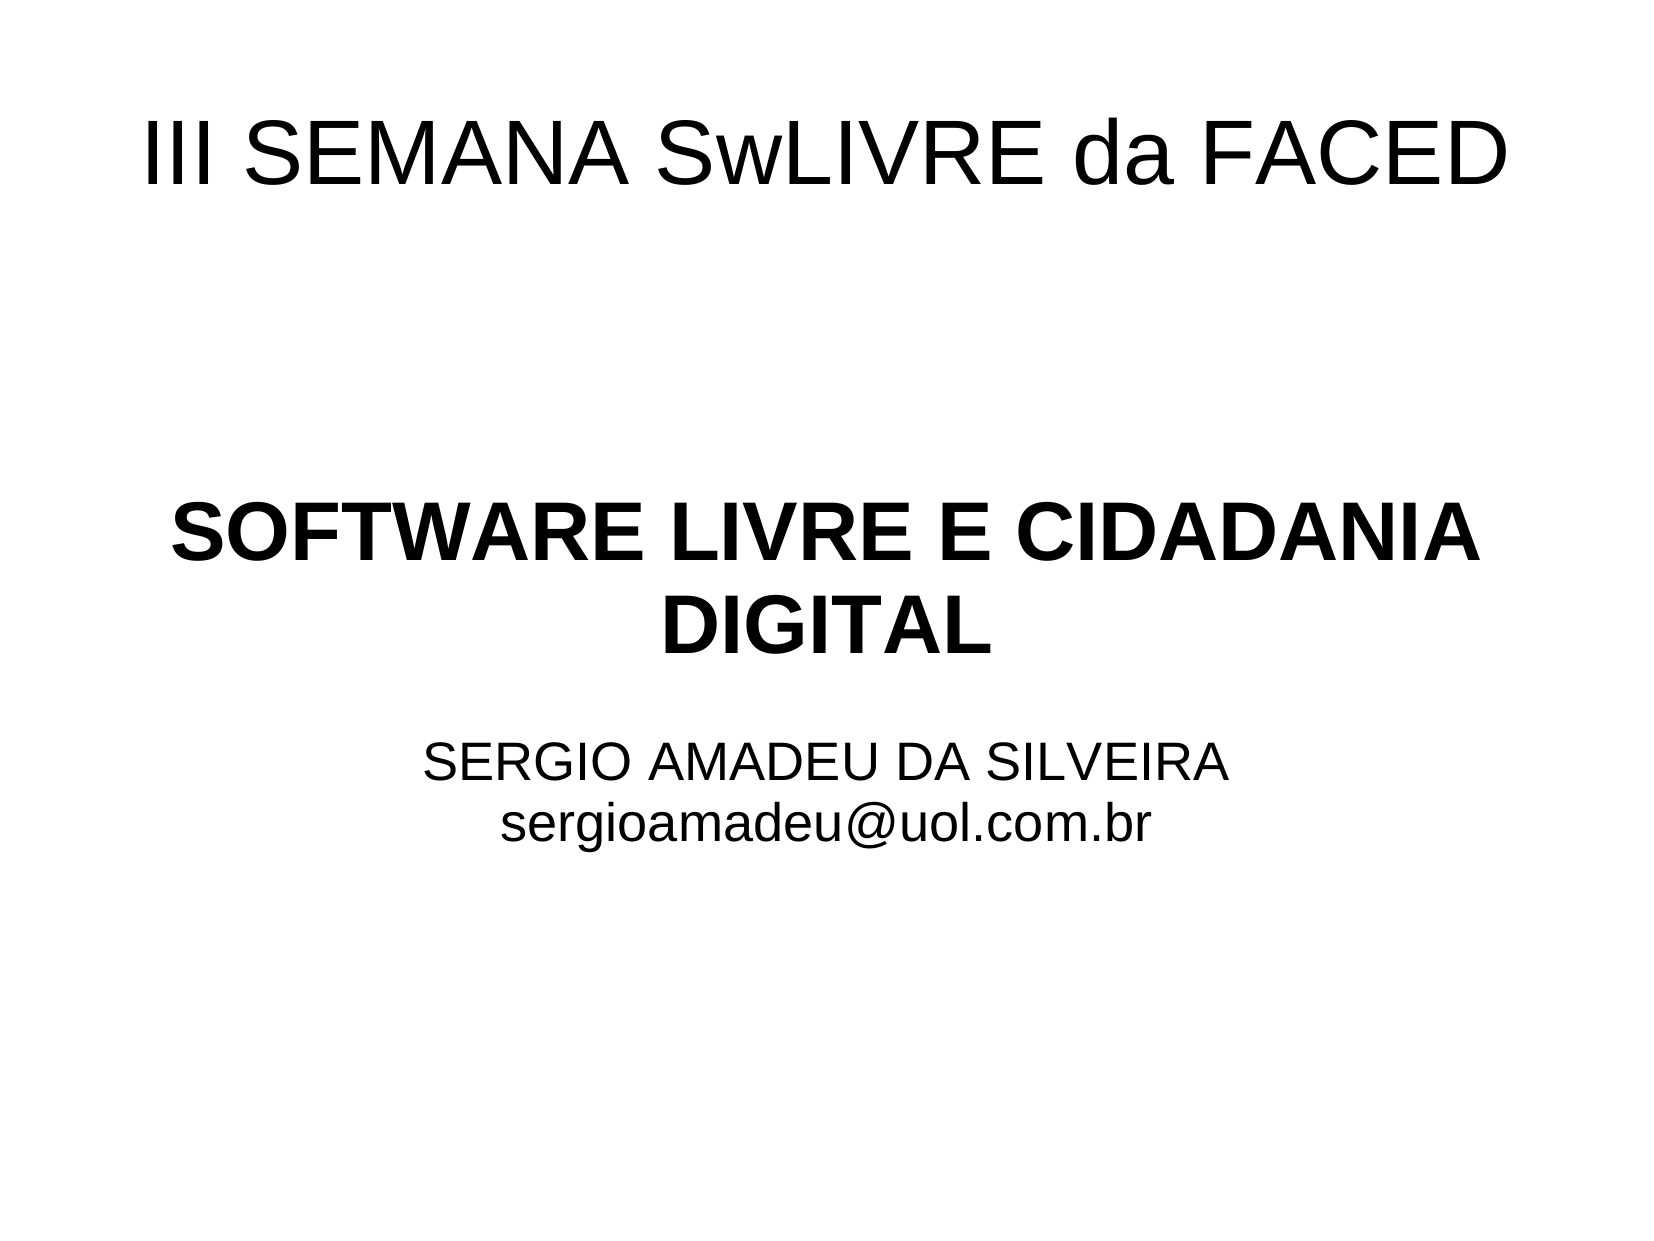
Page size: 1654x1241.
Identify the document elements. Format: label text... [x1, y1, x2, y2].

subtitle SOFTWARE LIVRE E CIDADANIA DIGITAL SERGIO AMADEU DA SILVEIRA sergioamadeu@uol.com.br [82, 297, 1571, 1102]
title III SEMANA SwLIVRE da FACED [82, 49, 1571, 257]
